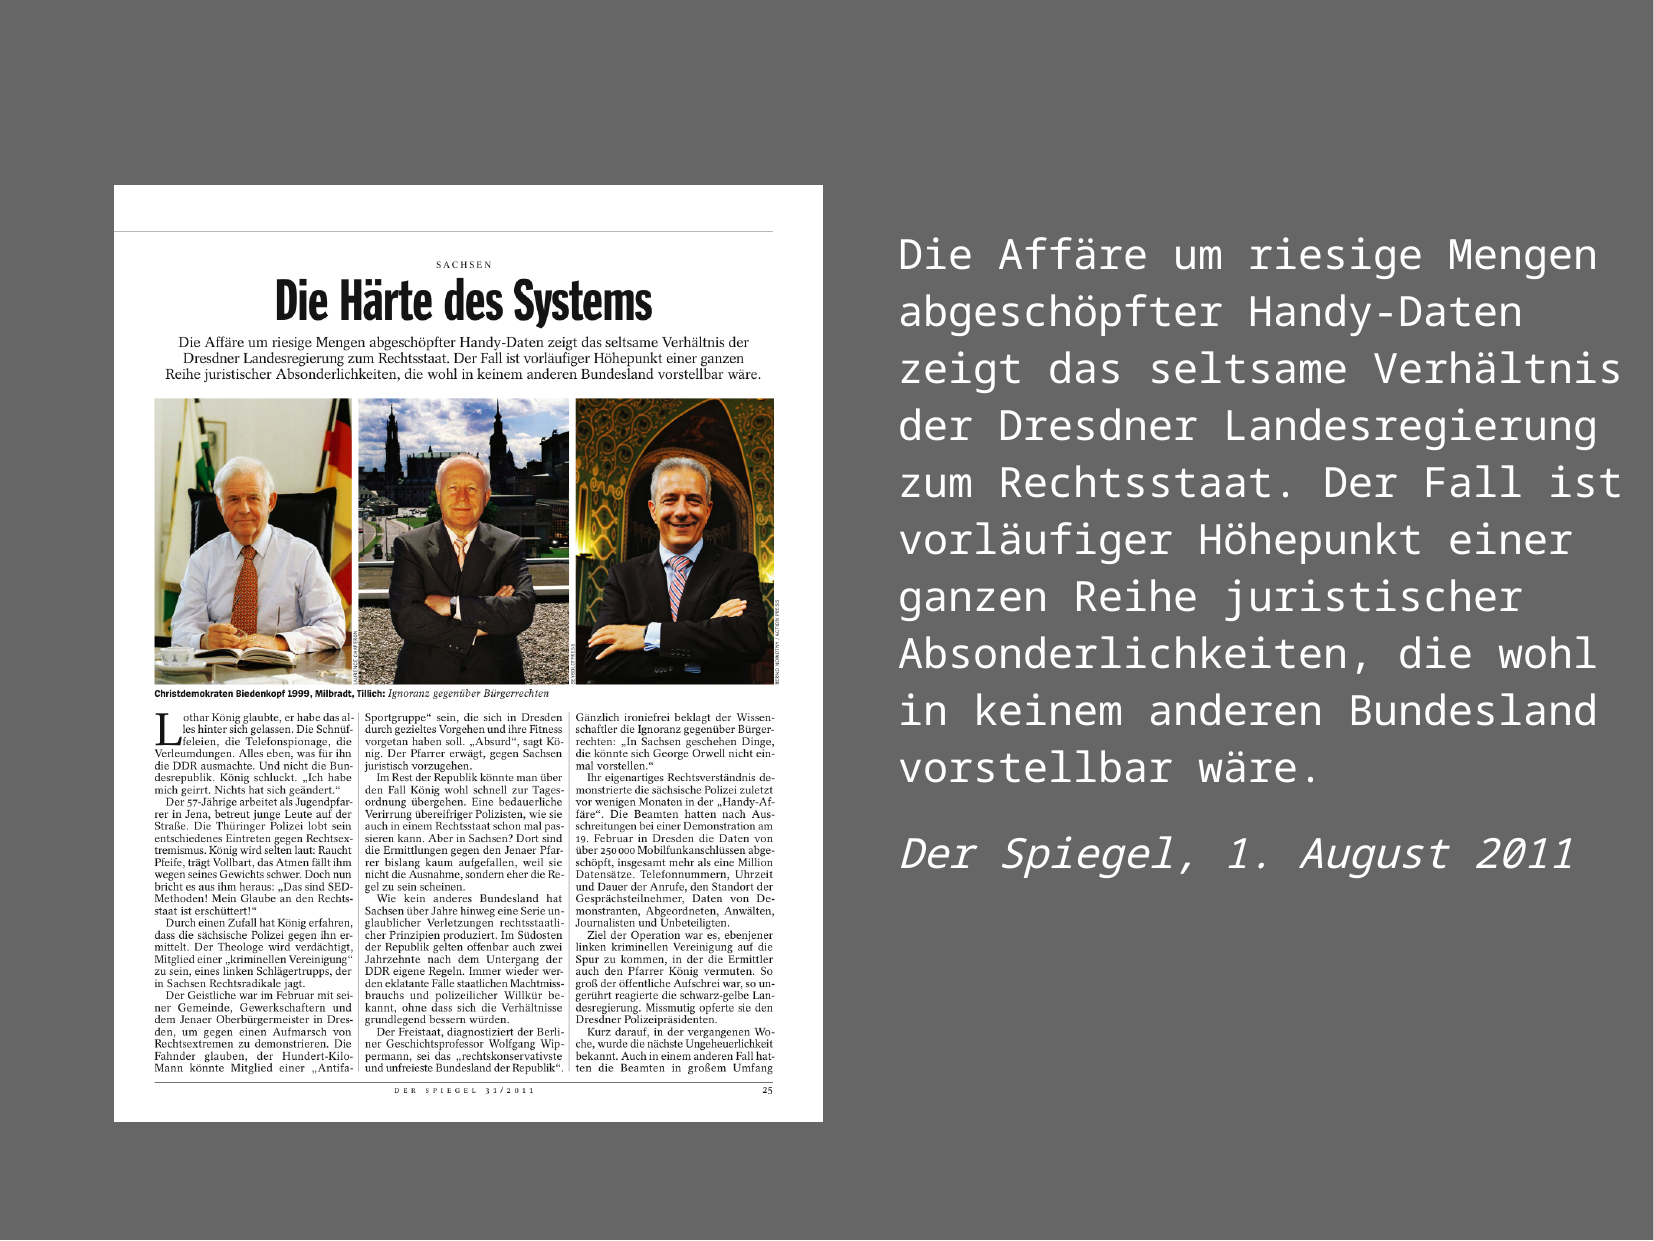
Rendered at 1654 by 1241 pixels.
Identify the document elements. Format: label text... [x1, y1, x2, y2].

picture [114, 185, 823, 1123]
list Die Affäre um riesige Mengen abgeschöpfter Handy-Daten zeigt das seltsame Verhältnis der Dresdner Landesregierung zum Rechtsstaat. Der Fall ist vorläufiger Höhepunkt einer ganzen Reihe juristischer Absonderlichkeiten, die wohl in keinem anderen Bundesland vorstellbar wäre. Der Spiegel, 1. August 2011 [898, 224, 1625, 1029]
